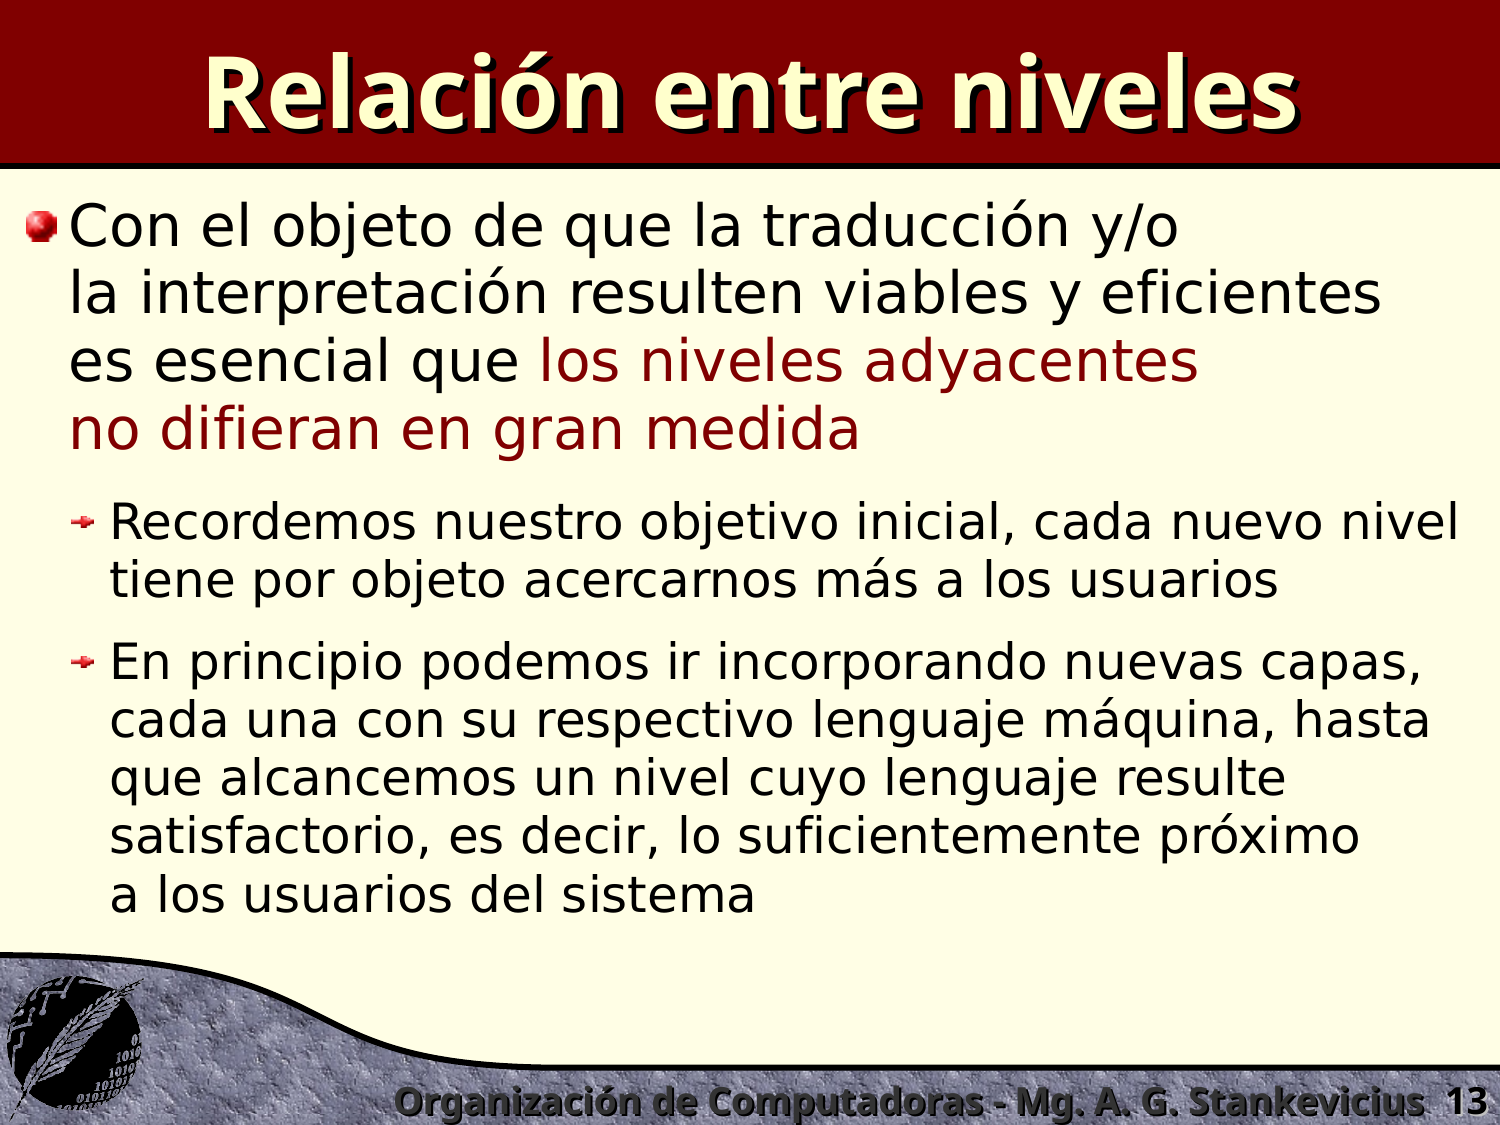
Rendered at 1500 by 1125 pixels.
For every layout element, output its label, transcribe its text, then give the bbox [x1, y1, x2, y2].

title Relación entre niveles [15, 5, 1485, 160]
picture [1058, 1100, 1065, 1110]
picture [448, 1100, 455, 1110]
picture [802, 1100, 806, 1110]
picture [0, 959, 1500, 1125]
list Con el objeto de que la traducción y/o la interpretación resulten viables y eficientes es esencial que los niveles adyacentes no difieran en gran medida Recordemos nuestro objetivo inicial, cada nuevo nivel tiene por objeto acercarnos más a los usuarios En principio podemos ir incorporando nuevas capas, cada una con su respectivo lenguaje máquina, hasta que alcancemos un nivel cuyo lenguaje resulte satisfactorio, es decir, lo suficientemente próximo a los usuarios del sistema [11, 192, 1486, 935]
